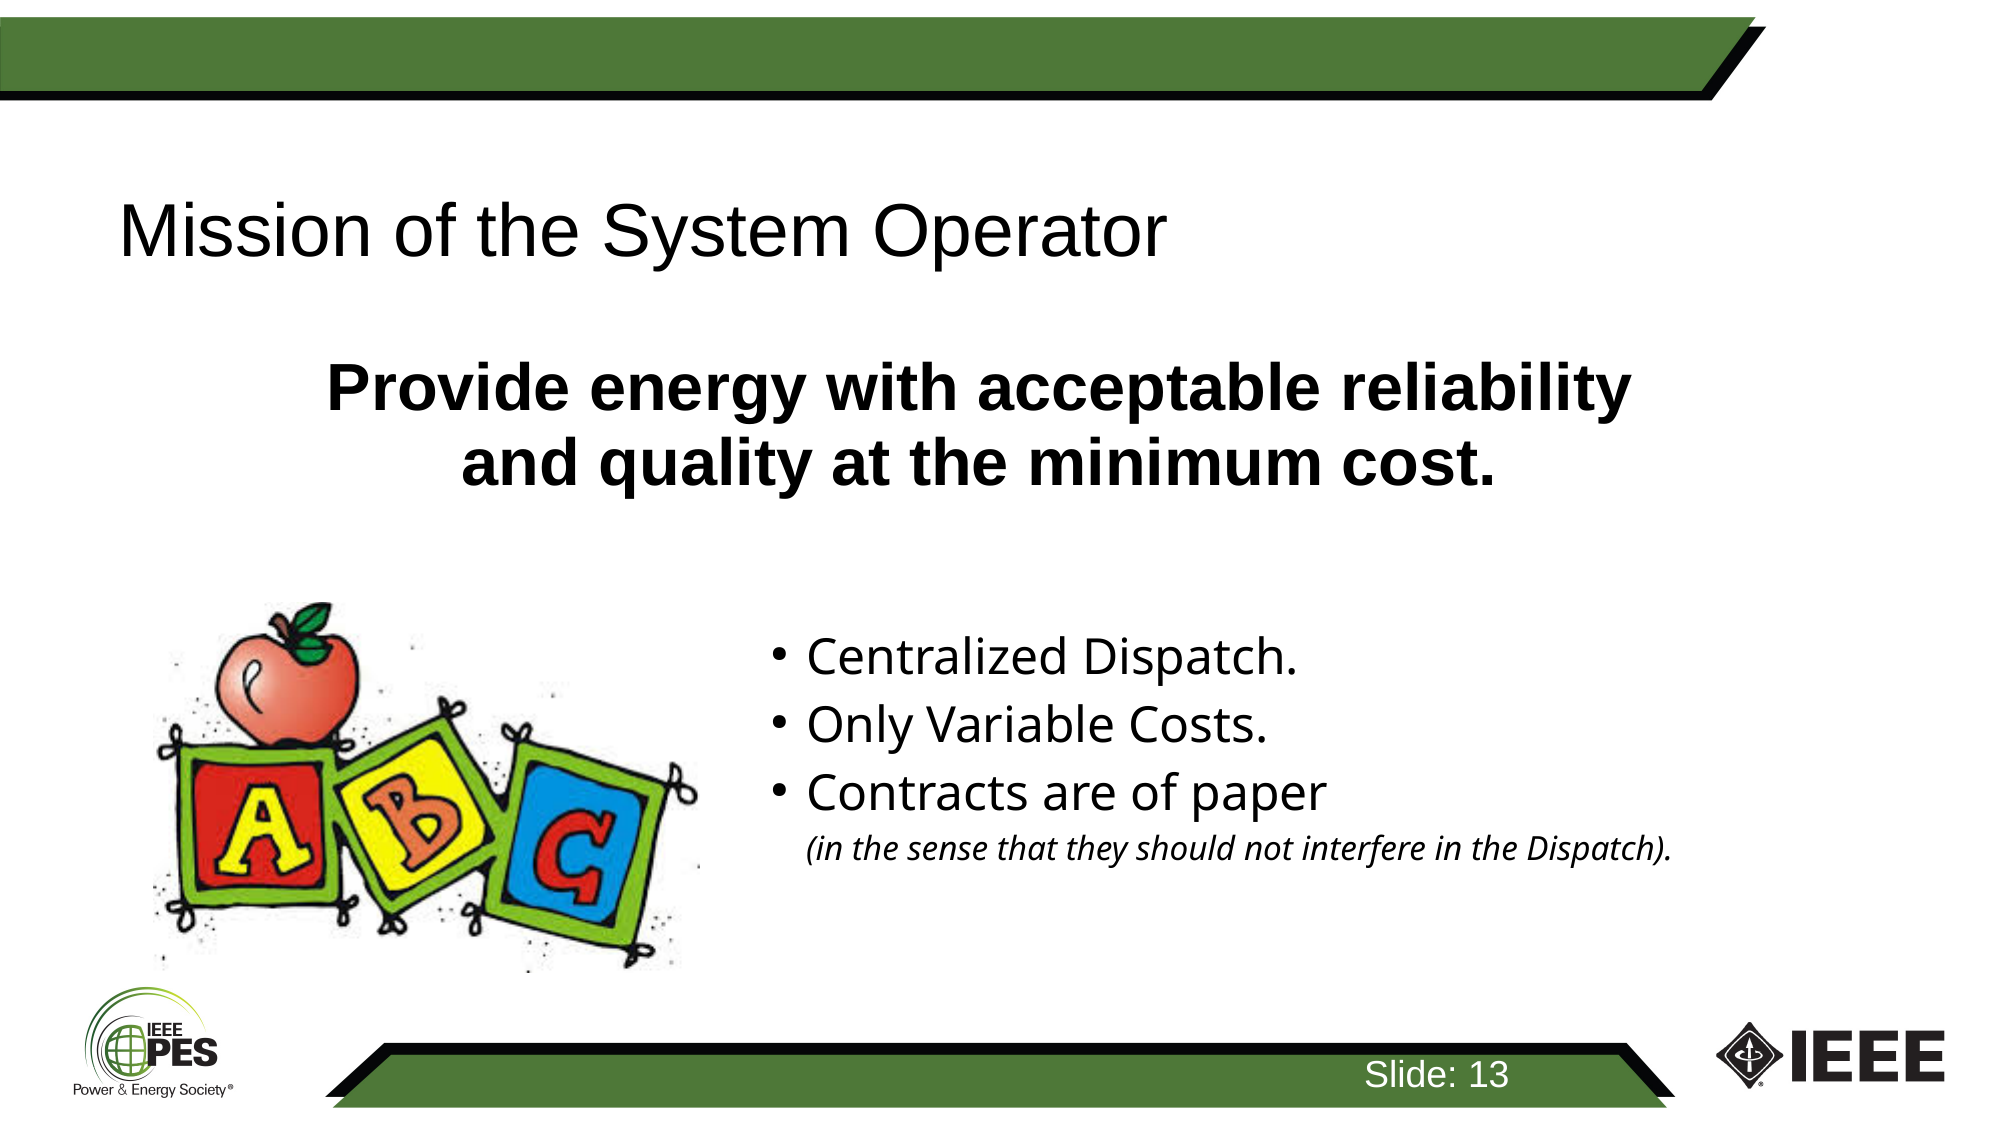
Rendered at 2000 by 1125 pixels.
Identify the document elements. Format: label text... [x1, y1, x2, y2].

text_box Provide energy with acceptable reliability and quality at the minimum cost. [236, 342, 1689, 539]
text_box Centralized Dispatch. Only Variable Costs. Contracts are of paper (in the sense that they should not interfere in the Dispatch). [755, 614, 1914, 910]
title Mission of the System Operator [71, 141, 1217, 319]
picture [0, 0, 2000, 1125]
